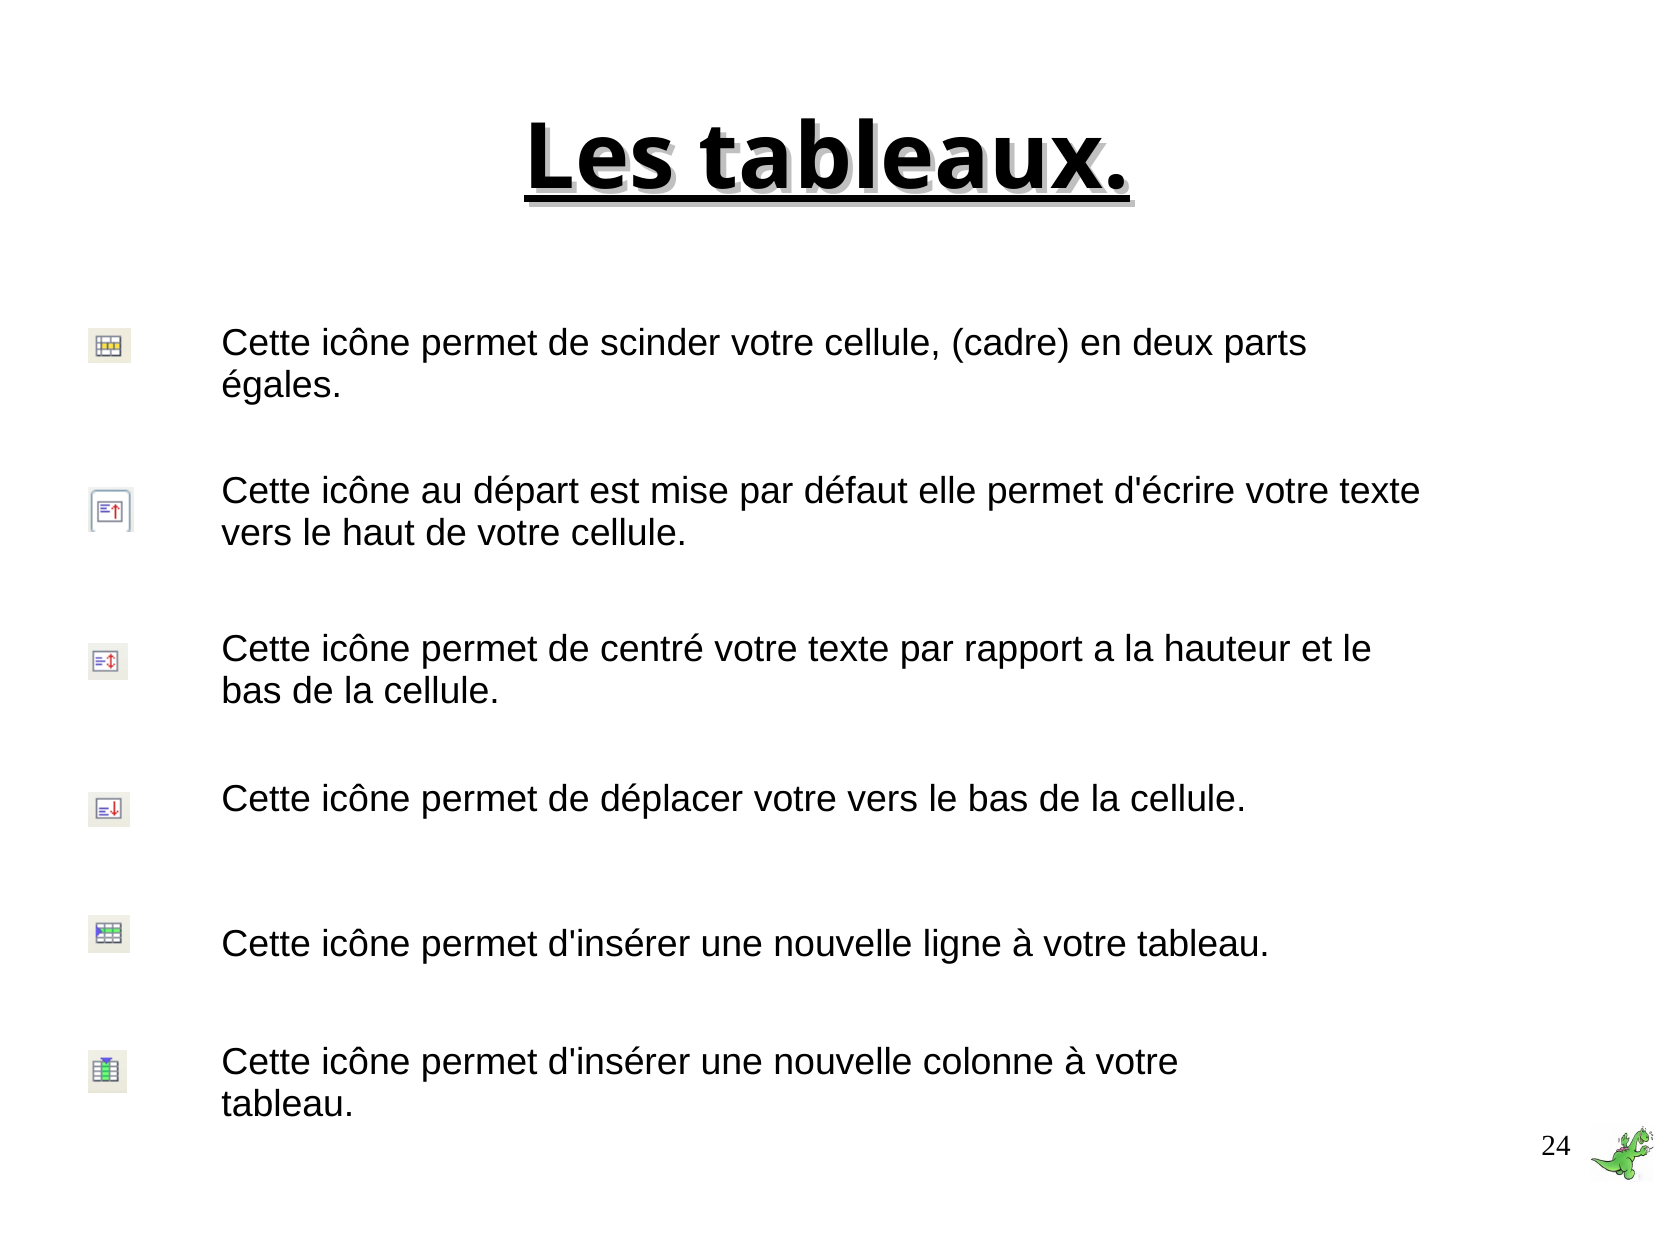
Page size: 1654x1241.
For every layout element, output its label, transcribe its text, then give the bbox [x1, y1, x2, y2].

picture [88, 643, 128, 680]
text_box Cette icône permet de déplacer votre vers le bas de la cellule. [206, 769, 1418, 827]
picture [88, 915, 130, 953]
picture [88, 1050, 127, 1093]
text_box Cette icône permet de scinder votre cellule, (cadre) en deux parts égales. [206, 314, 1388, 414]
text_box Cette icône permet d'insérer une nouvelle ligne à votre tableau. [206, 915, 1418, 973]
text_box Cette icône permet de centré votre texte par rapport a la hauteur et le bas de la cellule. [206, 620, 1418, 719]
picture [88, 487, 134, 532]
picture [88, 792, 130, 827]
picture [1590, 1124, 1654, 1182]
text_box Cette icône au départ est mise par défaut elle permet d'écrire votre texte vers le haut de votre cellule. [206, 462, 1477, 562]
text_box Cette icône permet d'insérer une nouvelle colonne à votre tableau. [206, 1033, 1300, 1133]
picture [88, 328, 131, 364]
title Les tableaux. [82, 49, 1571, 257]
